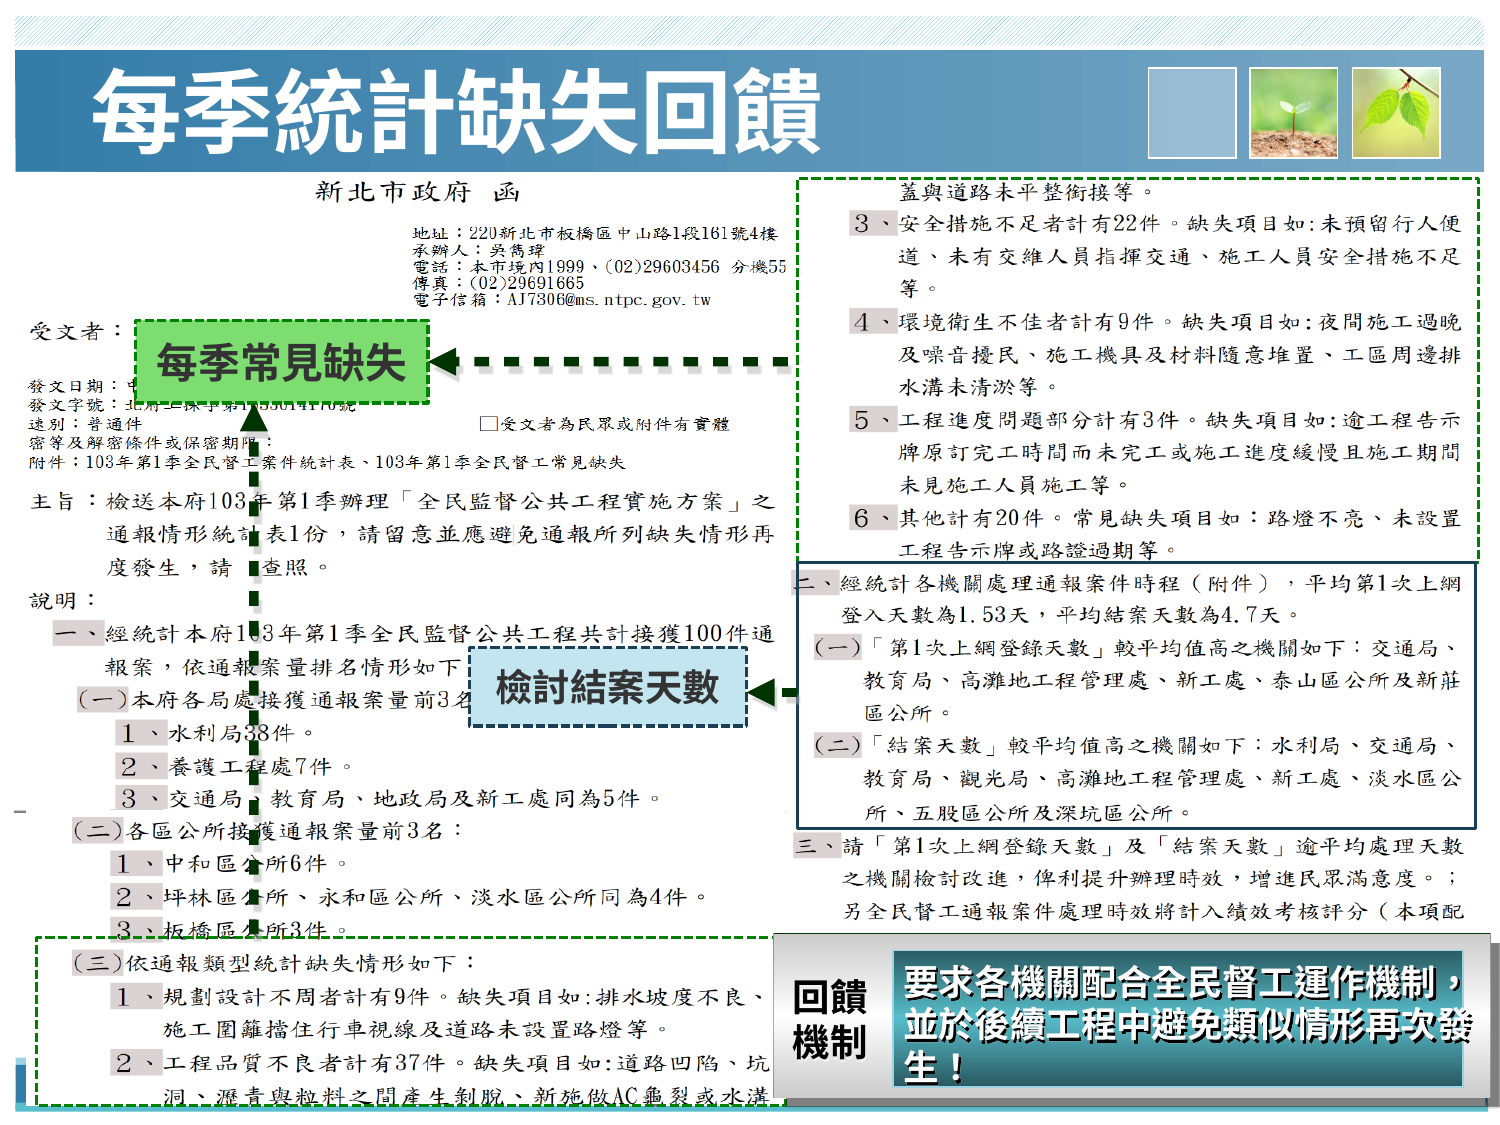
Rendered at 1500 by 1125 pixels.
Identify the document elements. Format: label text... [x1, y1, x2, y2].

text_box 每季常見缺失 [135, 320, 428, 404]
text_box [773, 933, 1491, 1098]
text_box 回饋 機制 [777, 966, 897, 1072]
picture [13, 172, 1486, 1106]
text_box 檢討結案天數 [469, 647, 747, 727]
text_box 要求各機關配合全民督工運作機制， 並於後續工程中避免類似情形再次發生！ [888, 952, 1497, 1096]
title 每季統計缺失回饋 [75, 39, 1138, 182]
picture [1251, 69, 1337, 157]
picture [1353, 69, 1439, 157]
